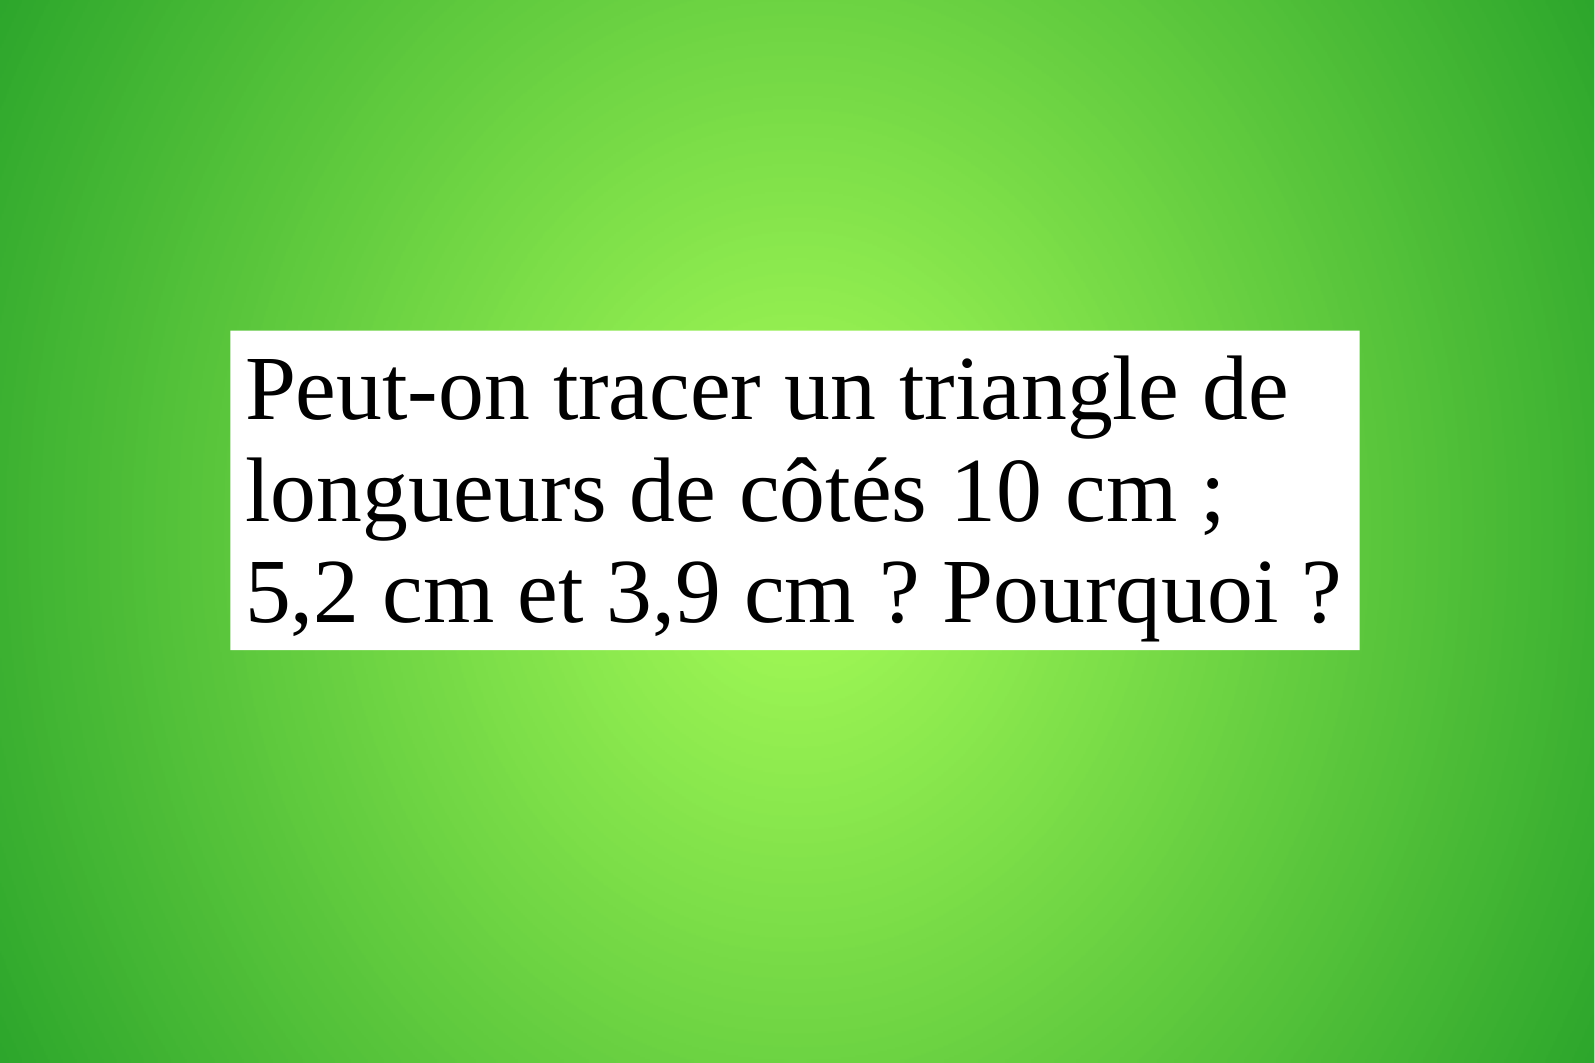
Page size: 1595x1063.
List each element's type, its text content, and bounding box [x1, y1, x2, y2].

text_box Peut-on tracer un triangle de longueurs de côtés 10 cm ; 5,2 cm et 3,9 cm ? Pourquoi ? [230, 330, 1360, 651]
picture [0, 0, 1595, 1063]
